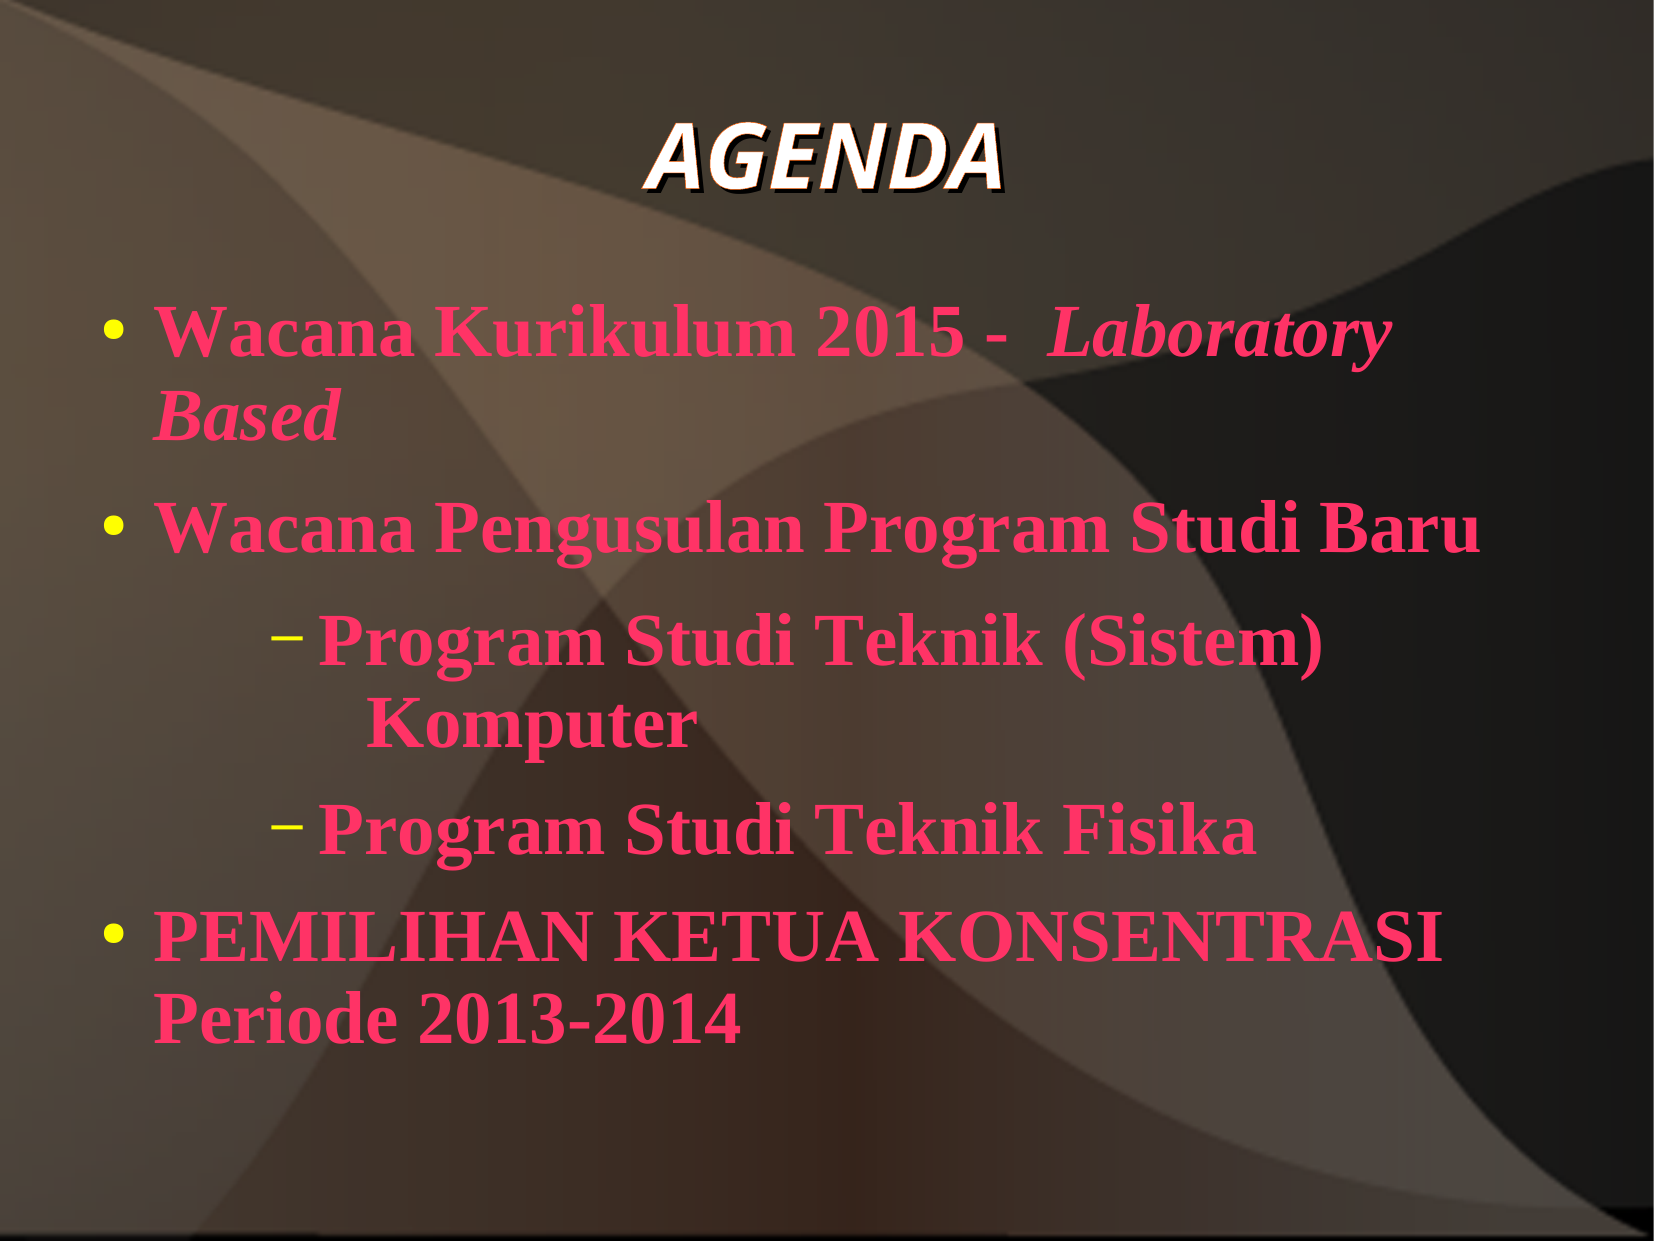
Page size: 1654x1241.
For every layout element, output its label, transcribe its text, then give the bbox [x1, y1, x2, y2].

title AGENDA [82, 49, 1571, 257]
picture [0, 0, 1654, 1241]
list Wacana Kurikulum 2015 - Laboratory Based Wacana Pengusulan Program Studi Baru Program Studi Teknik (Sistem) Komputer Program Studi Teknik Fisika PEMILIHAN KETUA KONSENTRASI Periode 2013-2014 [82, 290, 1571, 1061]
